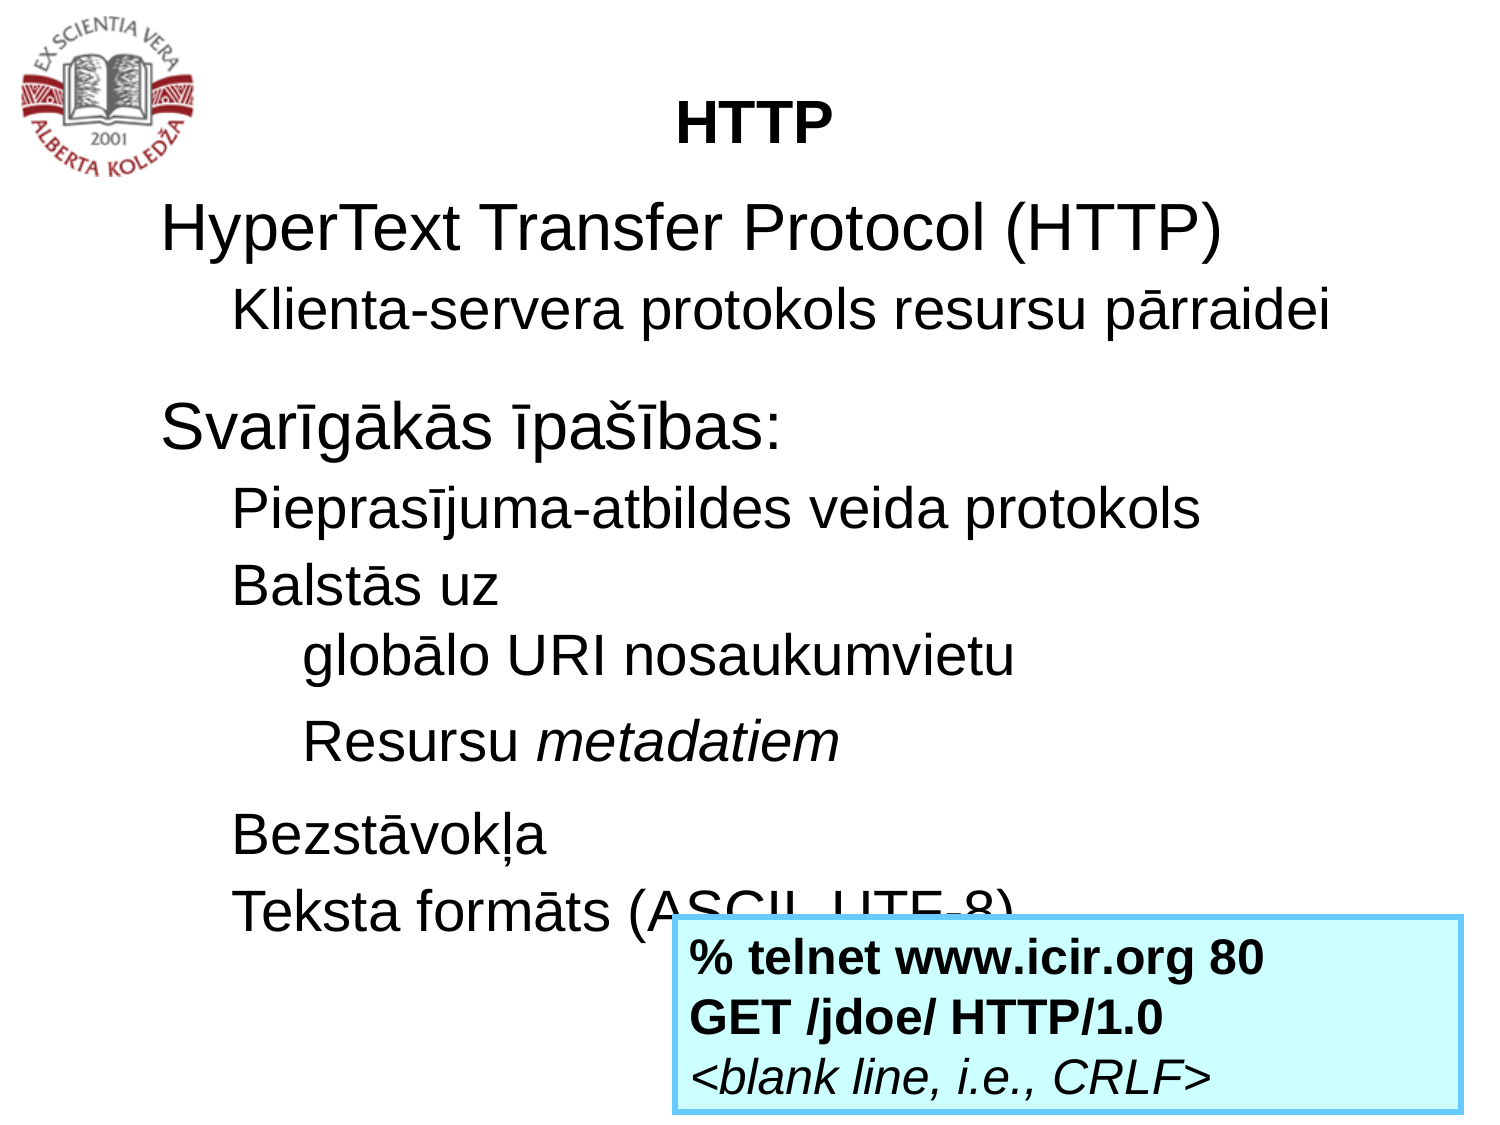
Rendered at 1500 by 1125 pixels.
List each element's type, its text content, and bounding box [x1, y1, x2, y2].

picture [21, 16, 194, 177]
list HyperText Transfer Protocol (HTTP) Klienta-servera protokols resursu pārraidei Svarīgākās īpašības: Pieprasījuma-atbildes veida protokols Balstās uz globālo URI nosaukumvietu Resursu metadatiem Bezstāvokļa Teksta formāts (ASCII, UTF-8) [75, 176, 1463, 1077]
text_box % telnet www.icir.org 80 GET /jdoe/ HTTP/1.0 <blank line, i.e., CRLF> [675, 916, 1462, 1113]
title HTTP [50, 62, 1438, 176]
